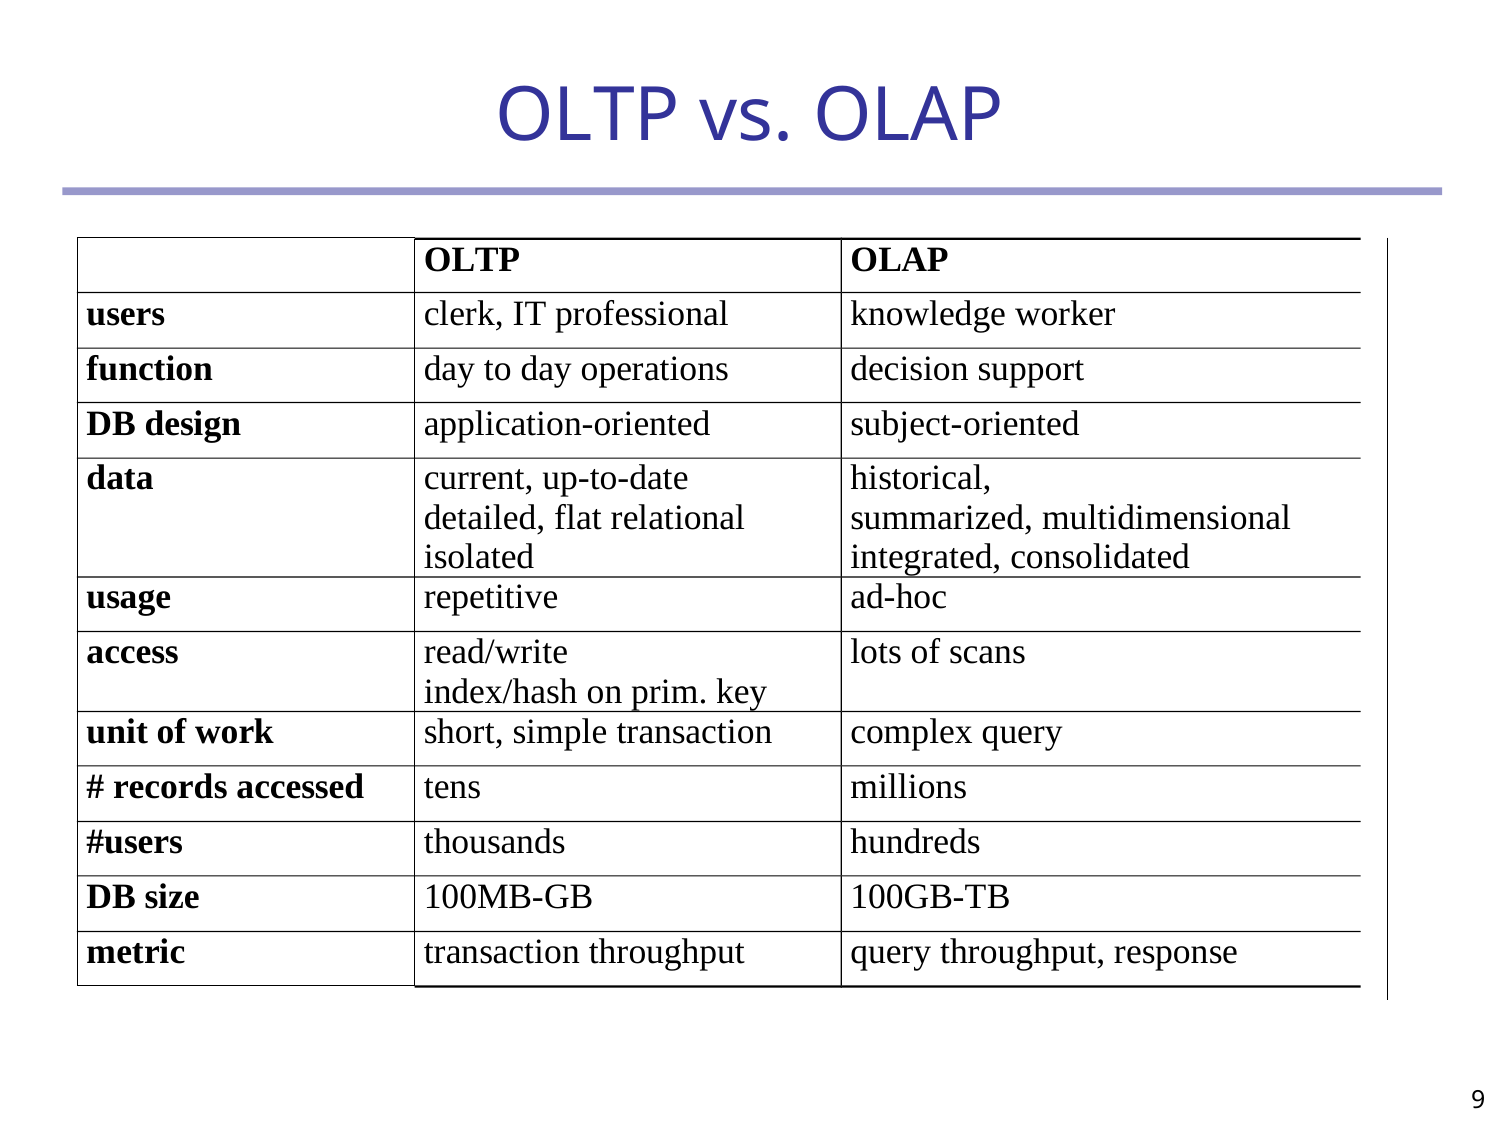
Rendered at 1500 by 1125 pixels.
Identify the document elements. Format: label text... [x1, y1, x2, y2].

text_box [75, 237, 1379, 1038]
title OLTP vs. OLAP [62, 49, 1438, 163]
text_box <number> [1187, 1050, 1500, 1125]
